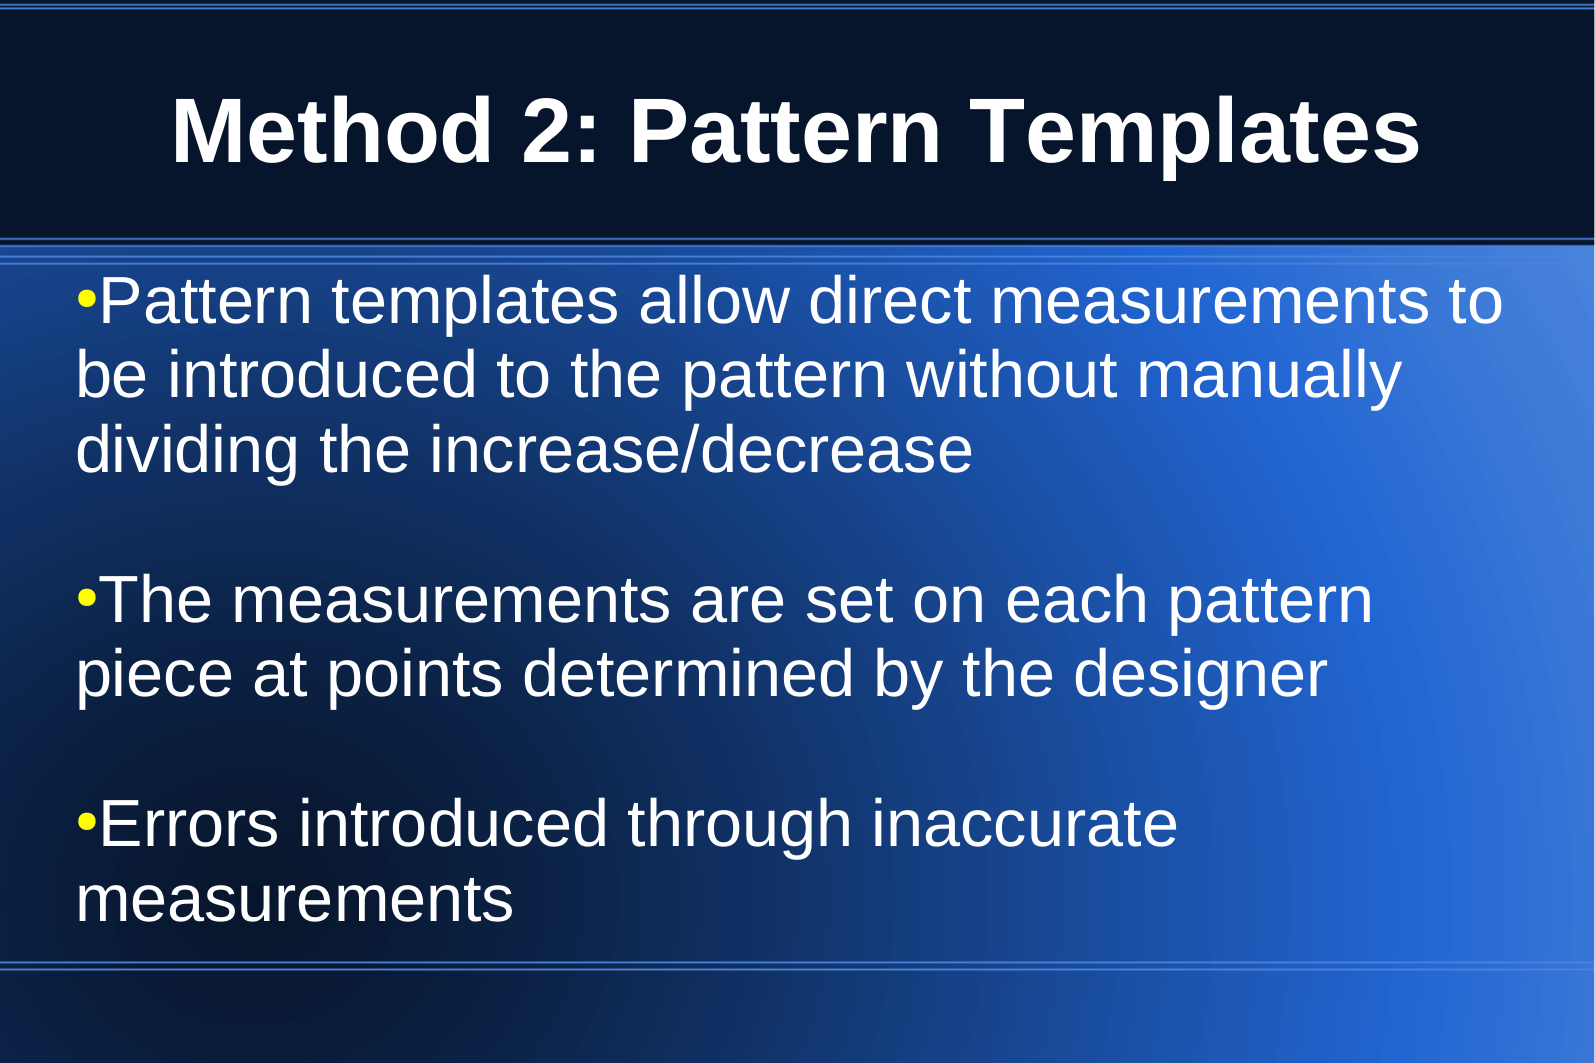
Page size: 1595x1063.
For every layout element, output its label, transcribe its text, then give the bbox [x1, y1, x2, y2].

subtitle Pattern templates allow direct measurements to be introduced to the pattern without manually dividing the increase/decrease The measurements are set on each pattern piece at points determined by the designer Errors introduced through inaccurate measurements [75, 262, 1510, 1011]
picture [0, 0, 1595, 1063]
title Method 2: Pattern Templates [79, 42, 1515, 220]
